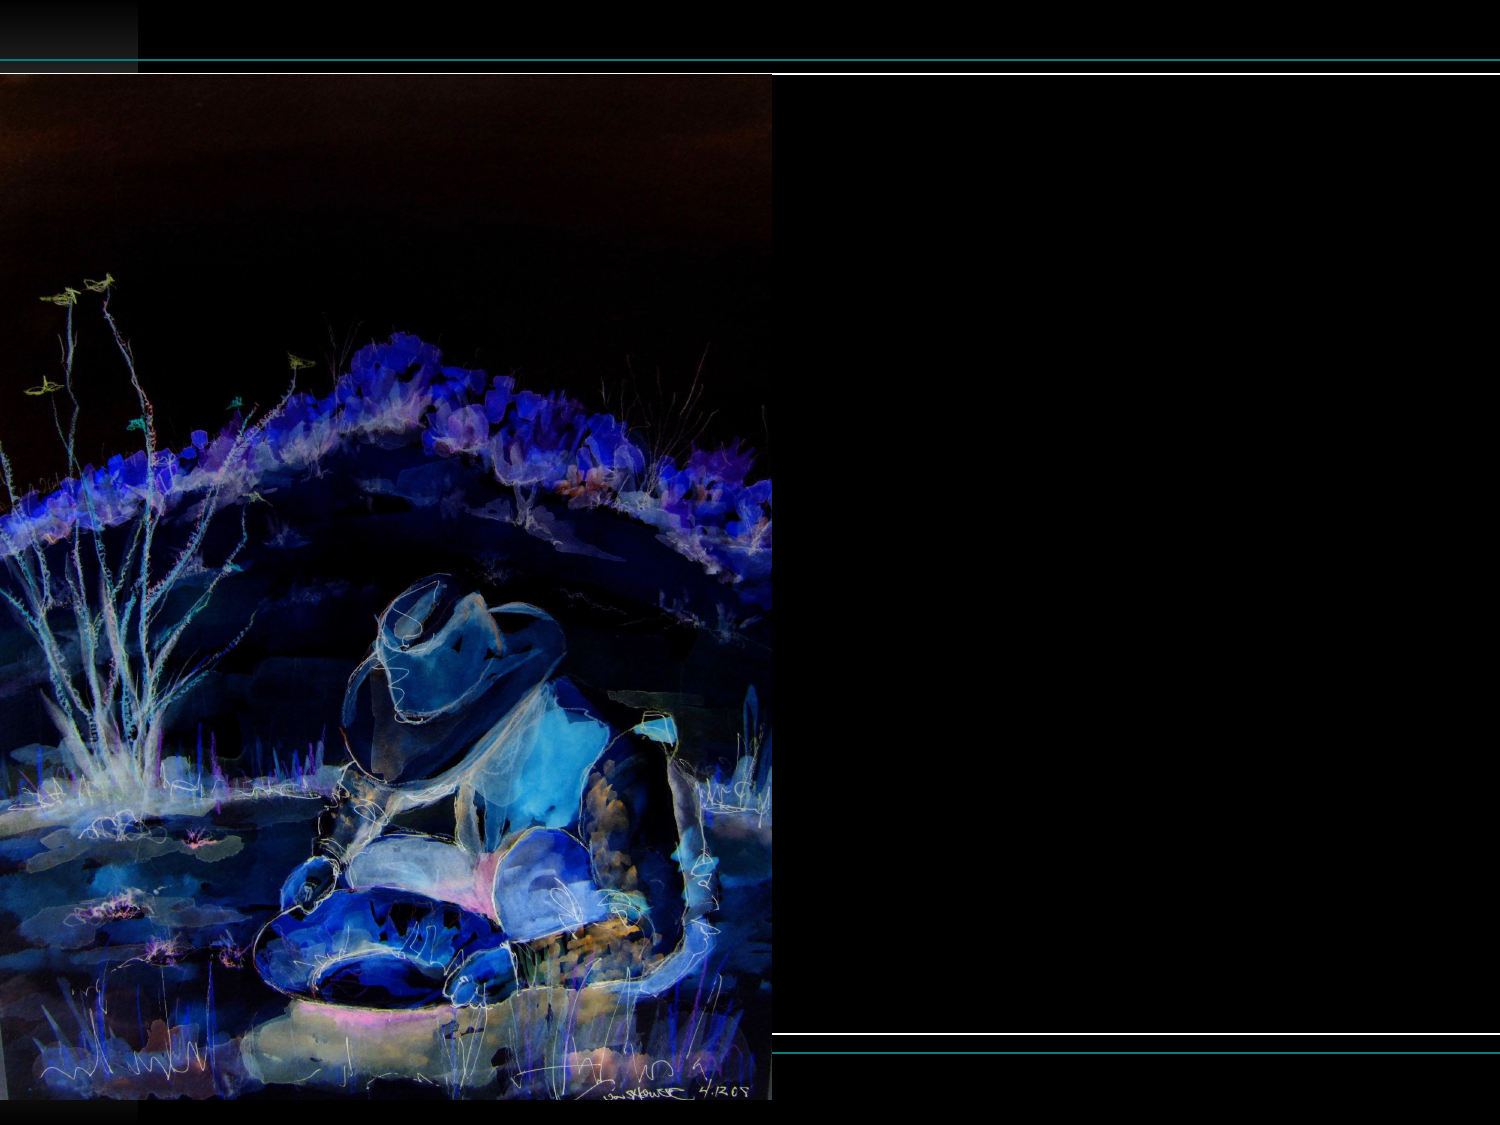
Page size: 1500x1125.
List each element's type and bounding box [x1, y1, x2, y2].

picture [0, 74, 772, 1101]
